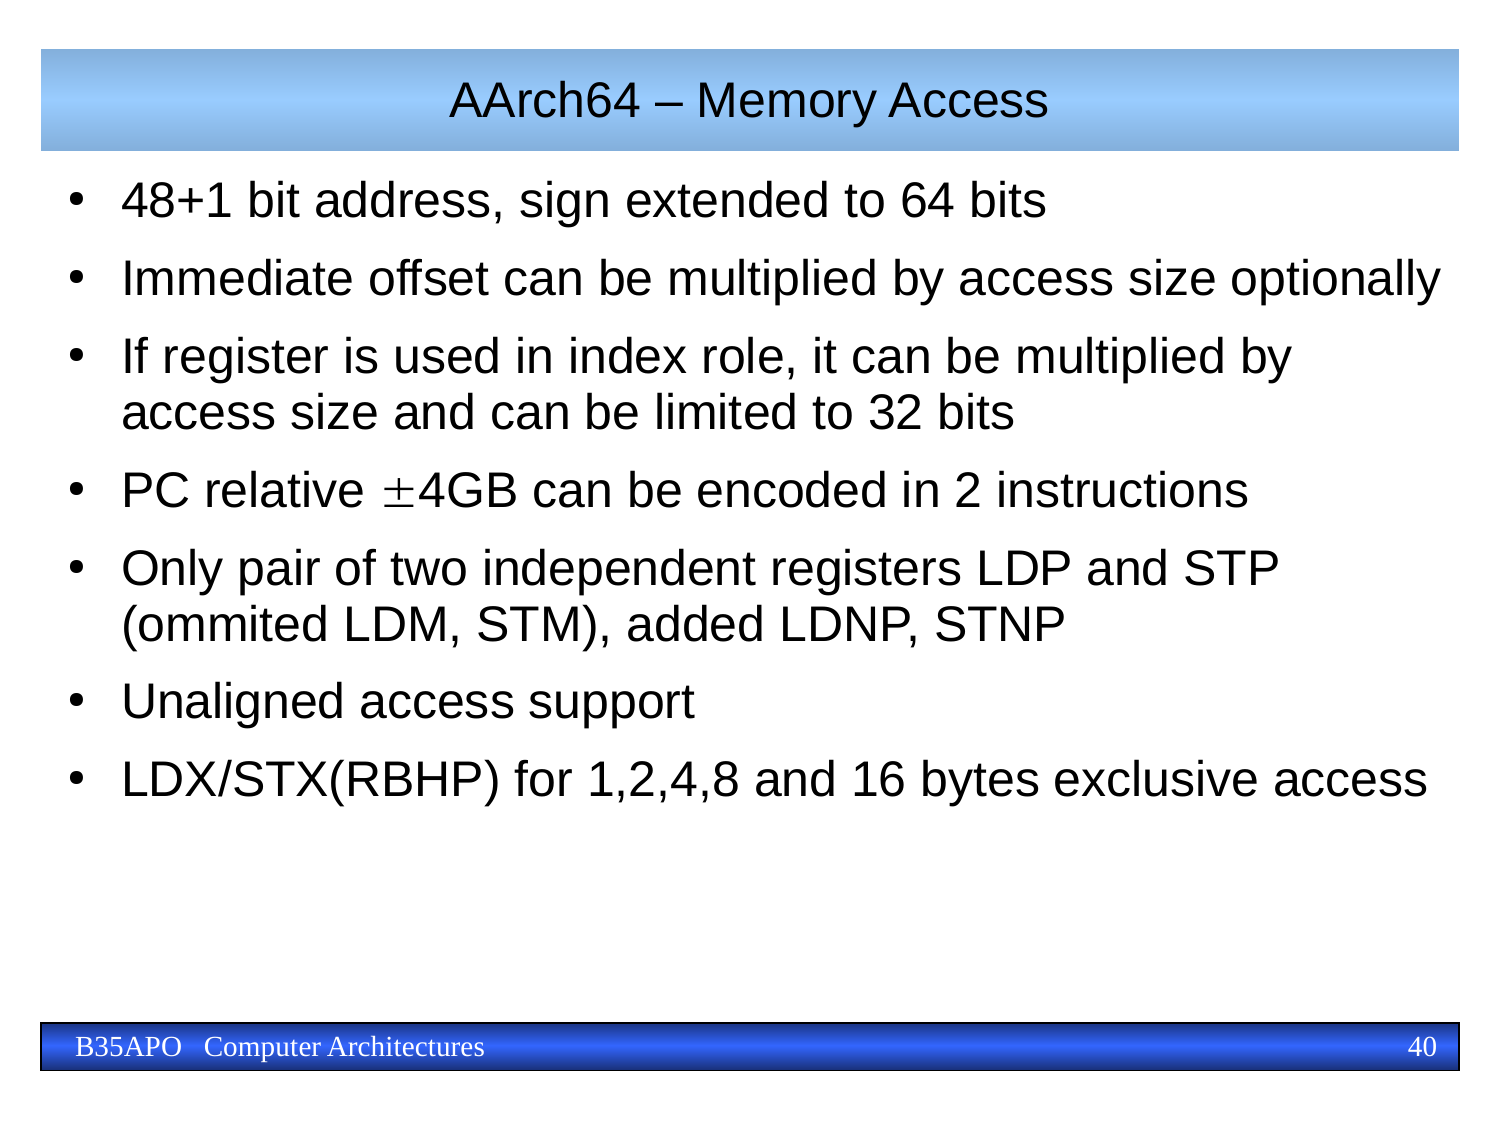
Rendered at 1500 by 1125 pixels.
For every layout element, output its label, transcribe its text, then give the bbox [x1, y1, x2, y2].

list 48+1 bit address, sign extended to 64 bits Immediate offset can be multiplied by access size optionally If register is used in index role, it can be multiplied by access size and can be limited to 32 bits PC relative ±4GB can be encoded in 2 instructions Only pair of two independent registers LDP and STP (ommited LDM, STM), added LDNP, STNP Unaligned access support LDX/STX(RBHP) for 1,2,4,8 and 16 bytes exclusive access [50, 172, 1450, 1000]
title AArch64 – Memory Access [41, 49, 1459, 151]
